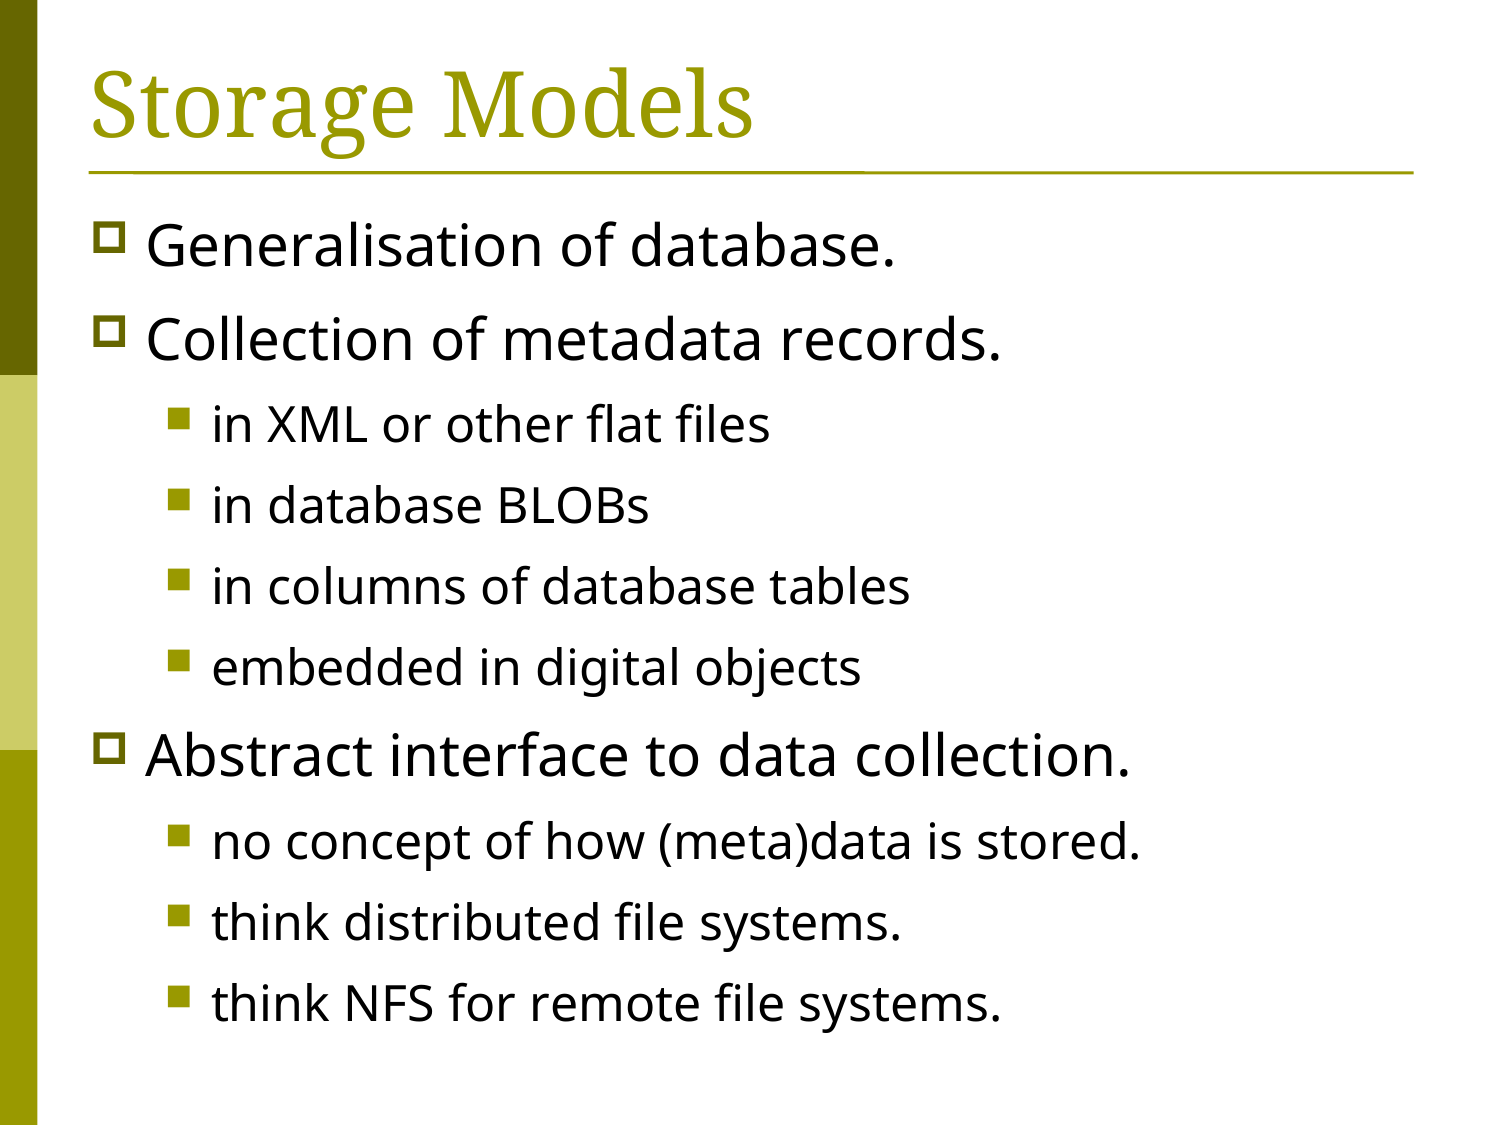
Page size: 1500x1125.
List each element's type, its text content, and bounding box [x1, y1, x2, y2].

title Storage Models [75, 45, 1426, 173]
list Generalisation of database. Collection of metadata records. in XML or other flat files in database BLOBs in columns of database tables embedded in digital objects Abstract interface to data collection. no concept of how (meta)data is stored. think distributed file systems. think NFS for remote file systems. [75, 196, 1426, 1006]
